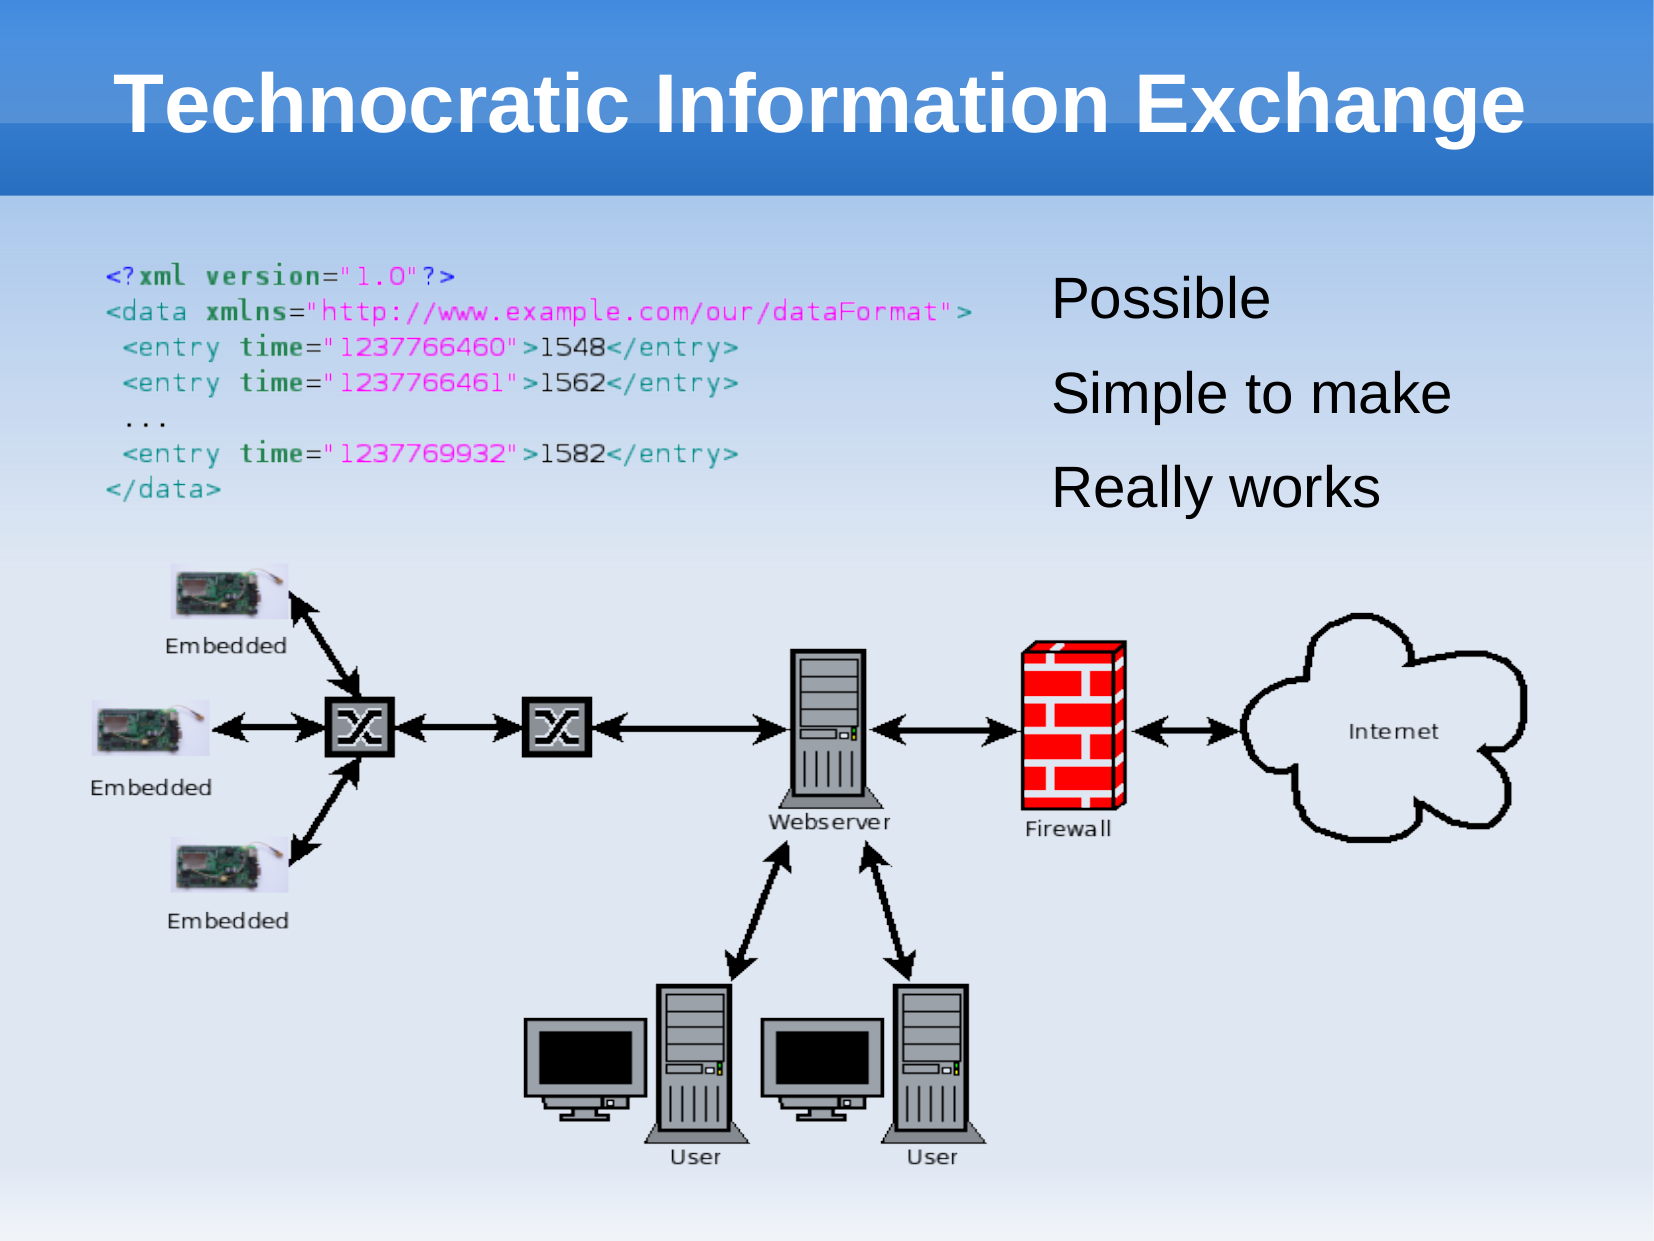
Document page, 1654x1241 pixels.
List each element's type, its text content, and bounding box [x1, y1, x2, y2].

list Possible Simple to make Really works [1033, 265, 1595, 591]
title Technocratic Information Exchange [76, 7, 1565, 200]
picture [0, 0, 1654, 1241]
